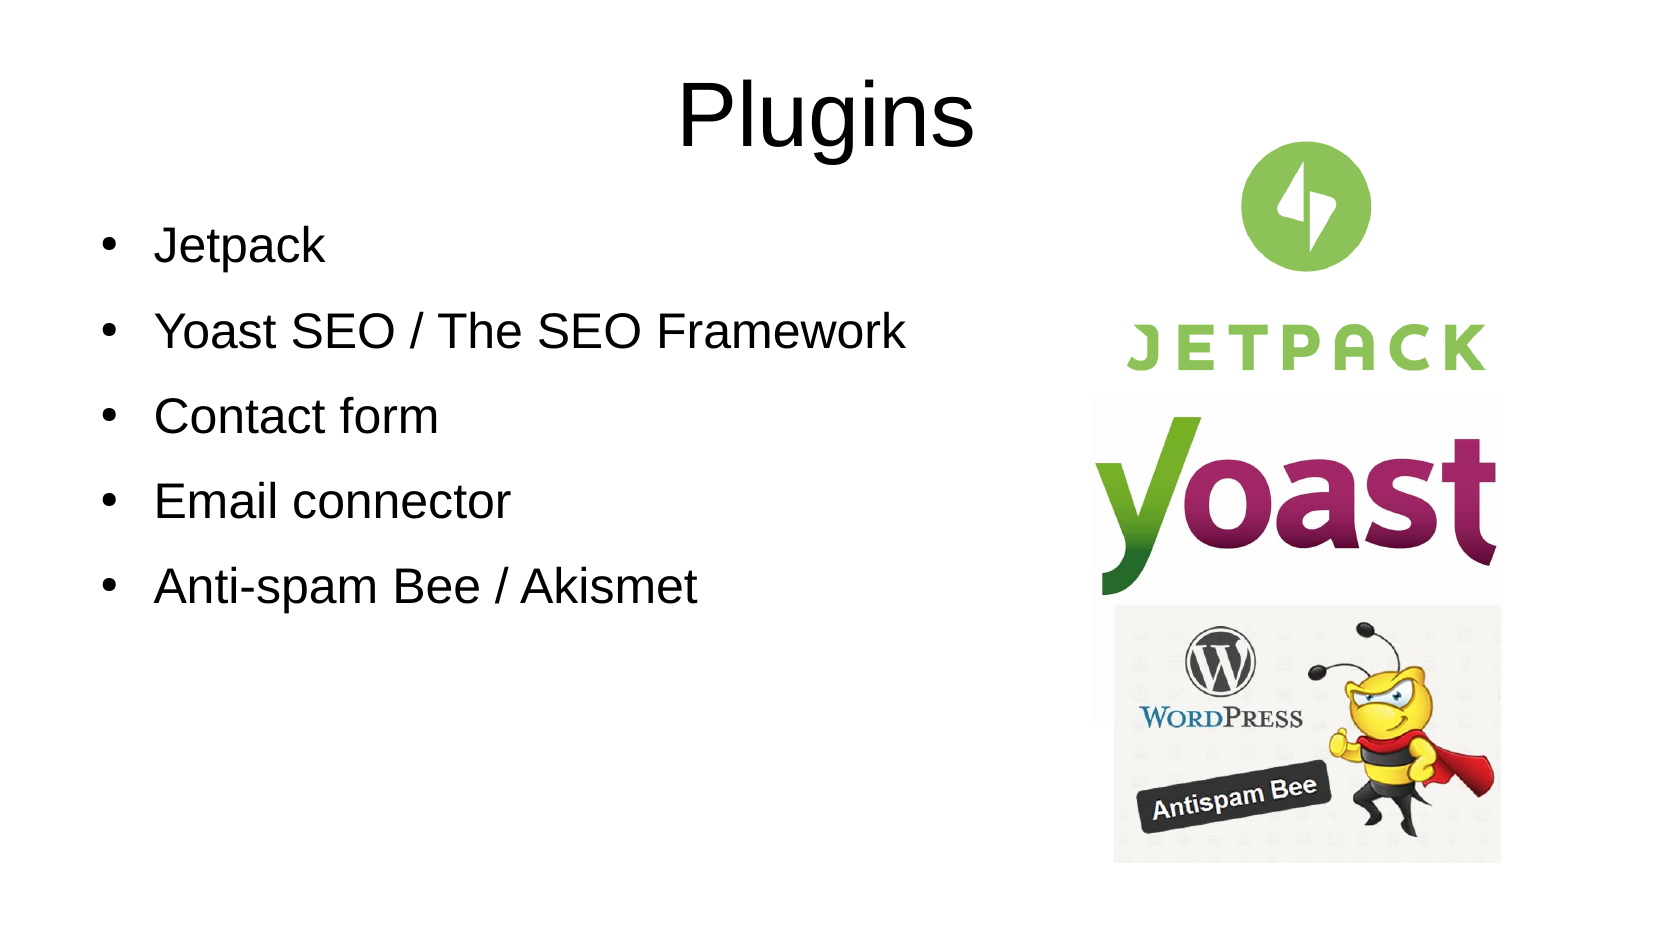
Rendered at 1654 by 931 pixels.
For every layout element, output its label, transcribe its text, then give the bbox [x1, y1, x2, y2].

title Plugins [82, 37, 1571, 193]
picture [1114, 605, 1501, 863]
picture [1042, 112, 1576, 399]
list Jetpack Yoast SEO / The SEO Framework Contact form Email connector Anti-spam Bee / Akismet [82, 217, 1571, 758]
